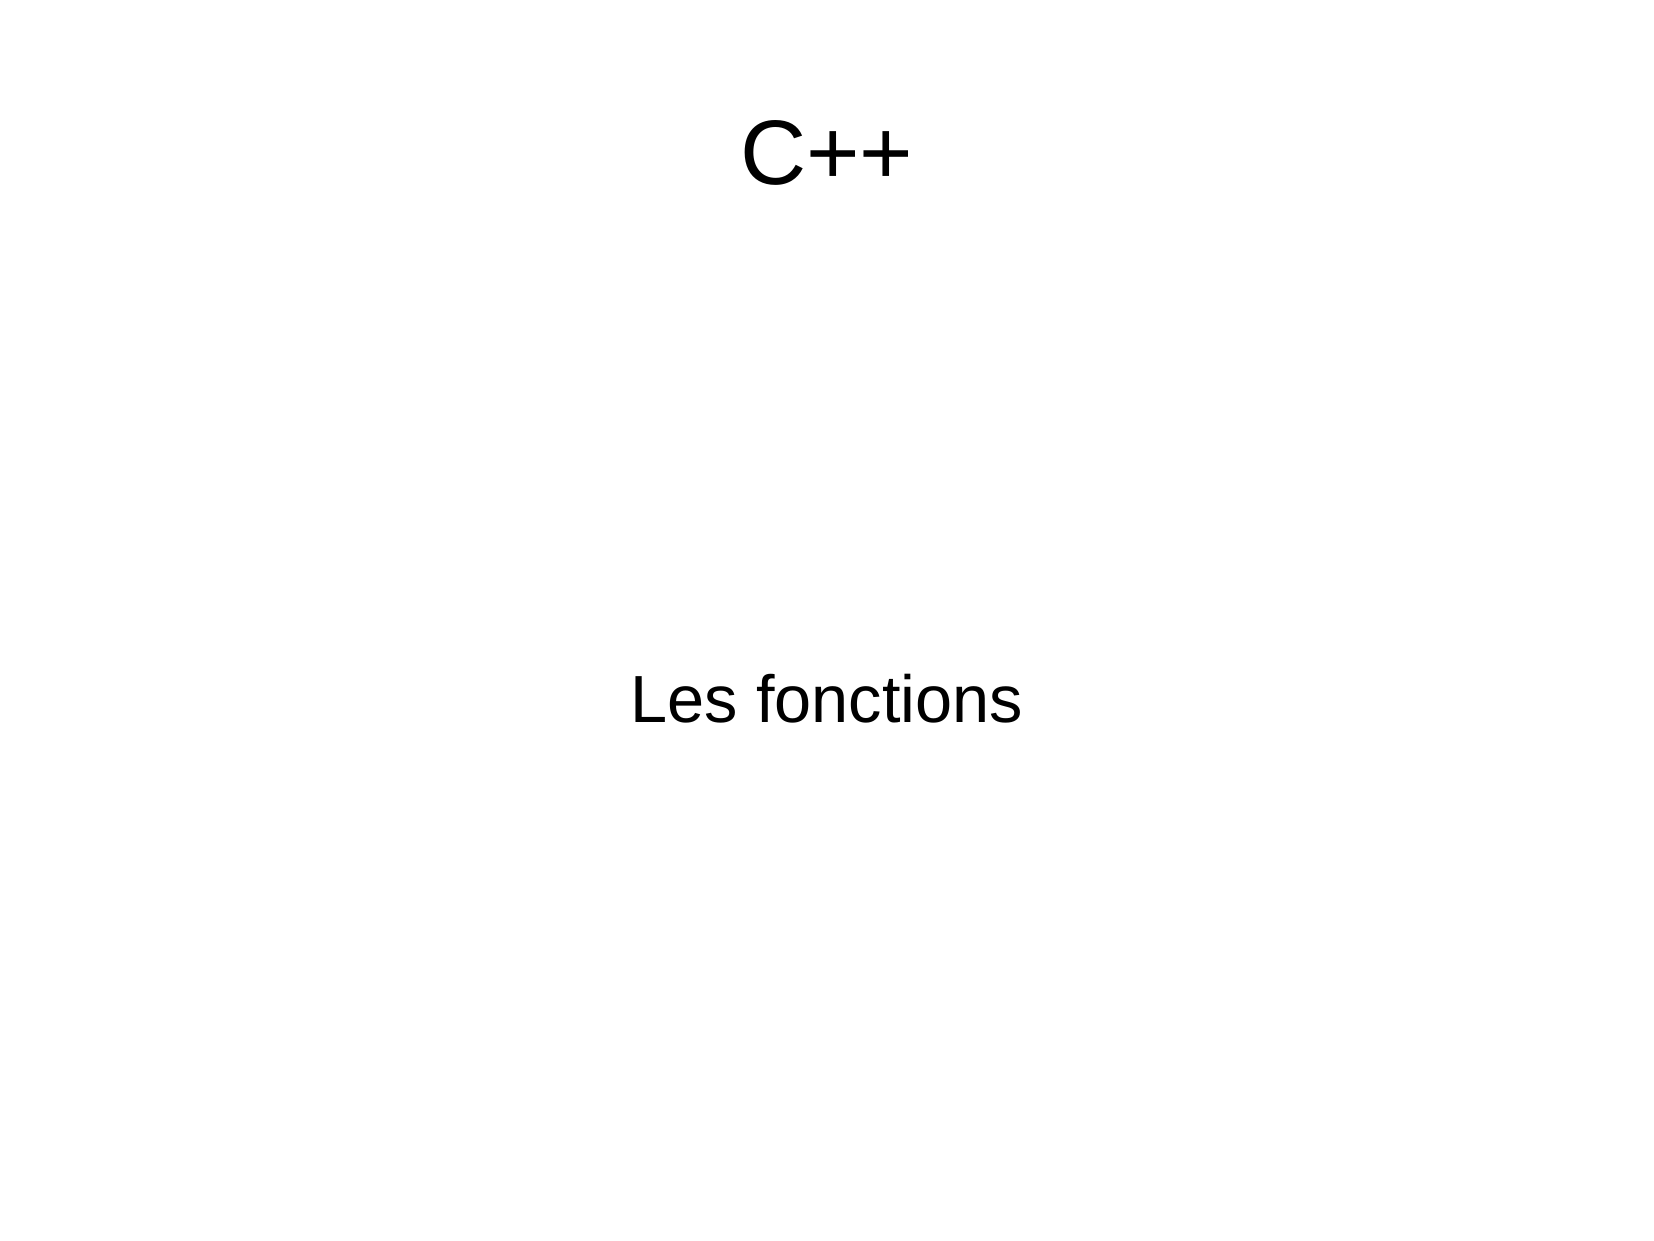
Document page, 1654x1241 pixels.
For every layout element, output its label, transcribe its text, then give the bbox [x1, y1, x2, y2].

subtitle Les fonctions [82, 290, 1571, 1109]
title C++ [82, 49, 1571, 257]
